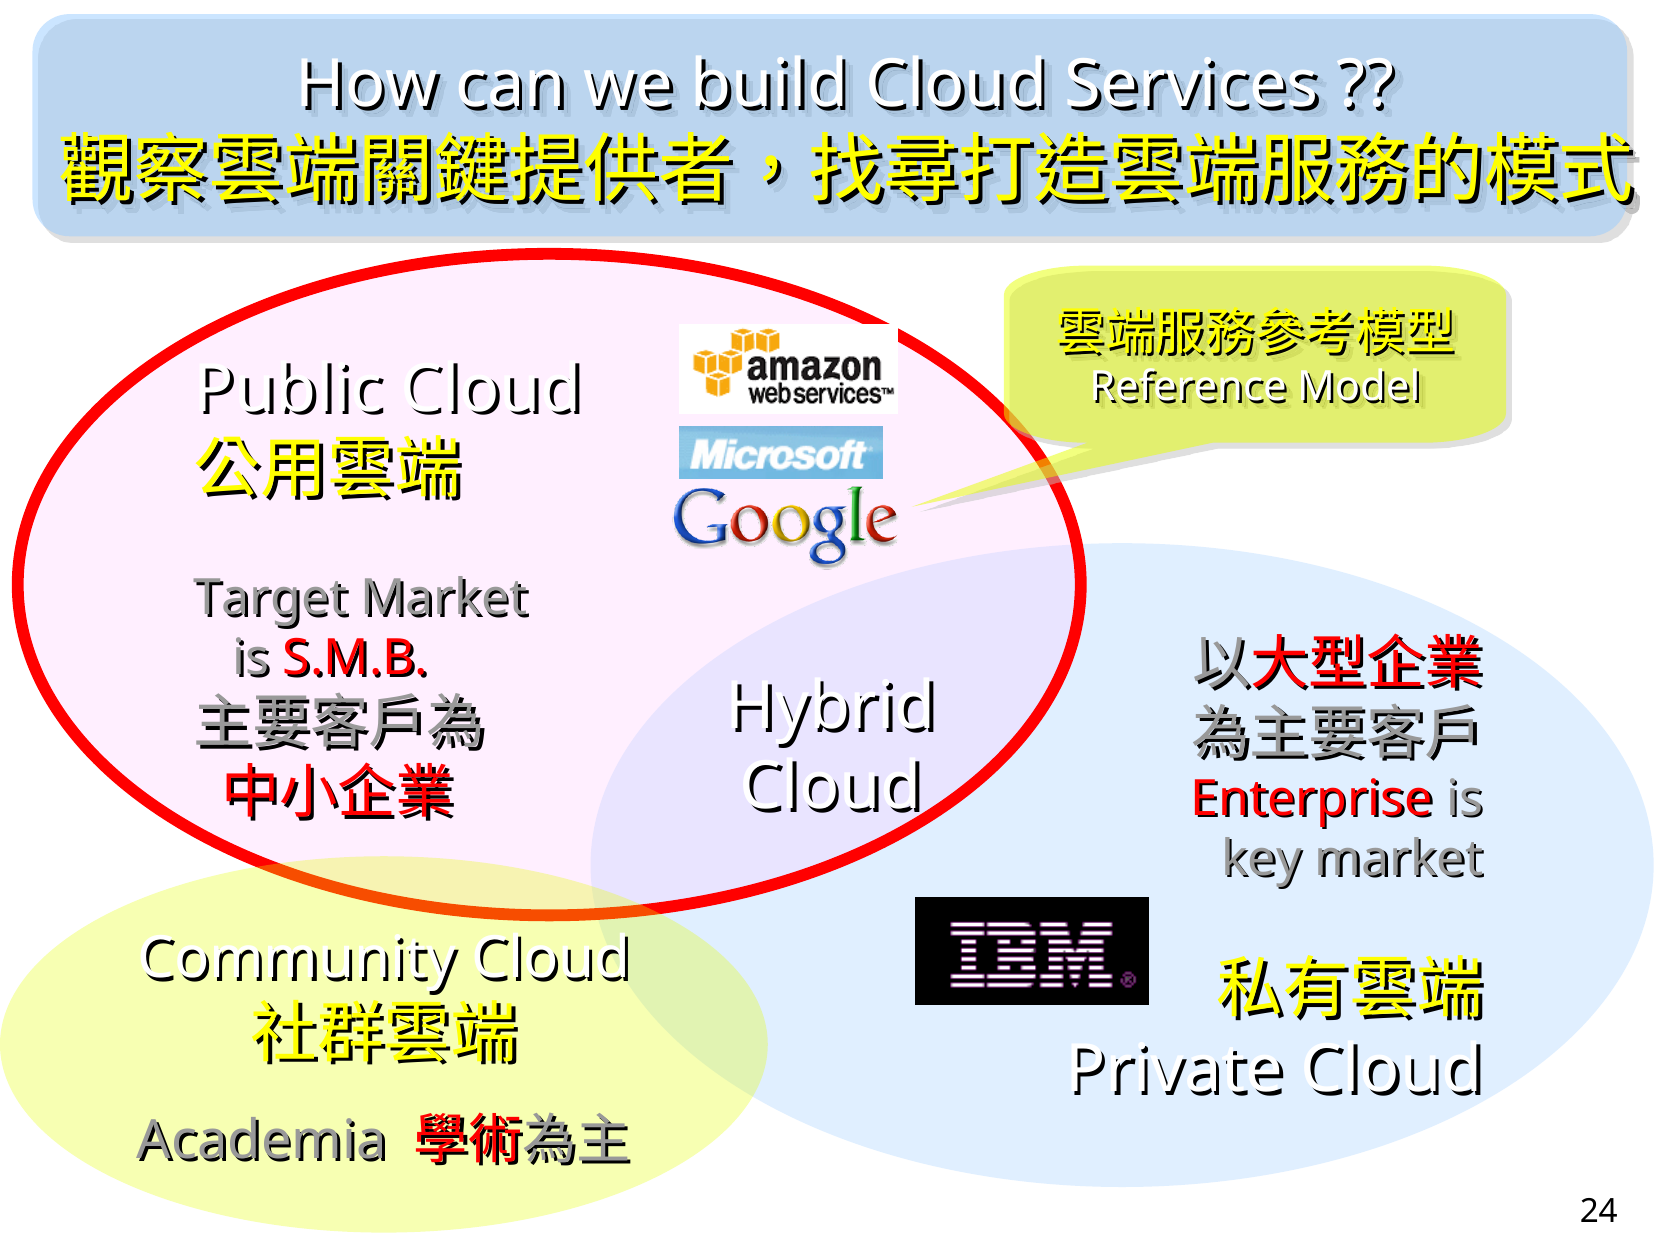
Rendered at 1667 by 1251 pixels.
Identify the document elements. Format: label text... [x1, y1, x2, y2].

text_box 以大型企業 為主要客戶 Enterprise is key market 私有雲端 Private Cloud [653, 543, 1654, 1188]
picture [667, 484, 904, 571]
text_box Public Cloud 公用雲端 Target Market is S.M.B. 主要客戶為 中小企業 [17, 253, 1081, 909]
picture [679, 426, 883, 479]
picture [679, 324, 898, 414]
text_box Community Cloud 社群雲端 Academia 學術為主 [0, 856, 768, 1233]
picture [915, 897, 1149, 1005]
text_box Hybrid Cloud [569, 654, 1093, 830]
text_box How can we build Cloud Services ?? 觀察雲端關鍵提供者，找尋打造雲端服務的模式 [32, 14, 1628, 237]
text_box 雲端服務參考模型 Reference Model [911, 265, 1507, 507]
